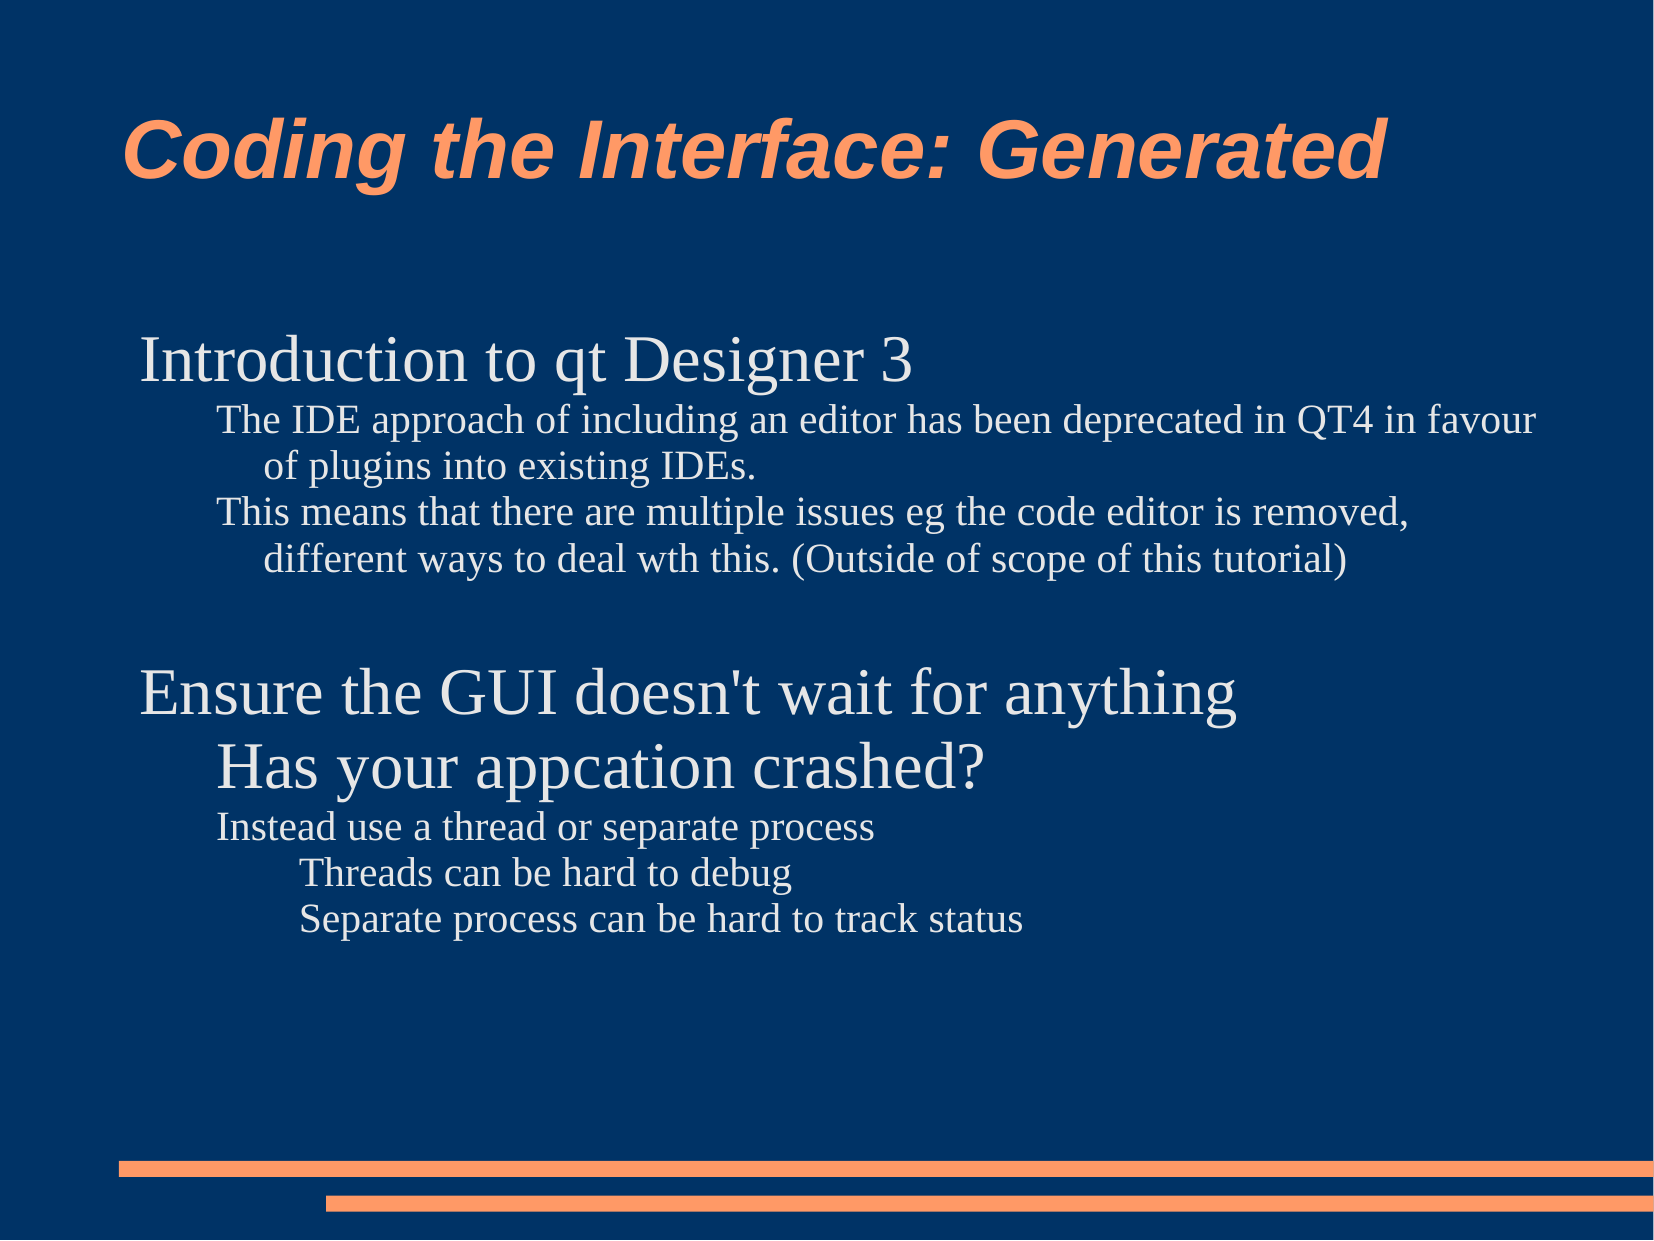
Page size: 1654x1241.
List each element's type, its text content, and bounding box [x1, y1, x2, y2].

list Introduction to qt Designer 3 The IDE approach of including an editor has been deprecated in QT4 in favour of plugins into existing IDEs. This means that there are multiple issues eg the code editor is removed, different ways to deal wth this. (Outside of scope of this tutorial) Ensure the GUI doesn't wait for anything Has your appcation crashed? Instead use a thread or separate process Threads can be hard to debug Separate process can be hard to track status [121, 322, 1561, 1133]
title Coding the Interface: Generated [121, 46, 1534, 254]
